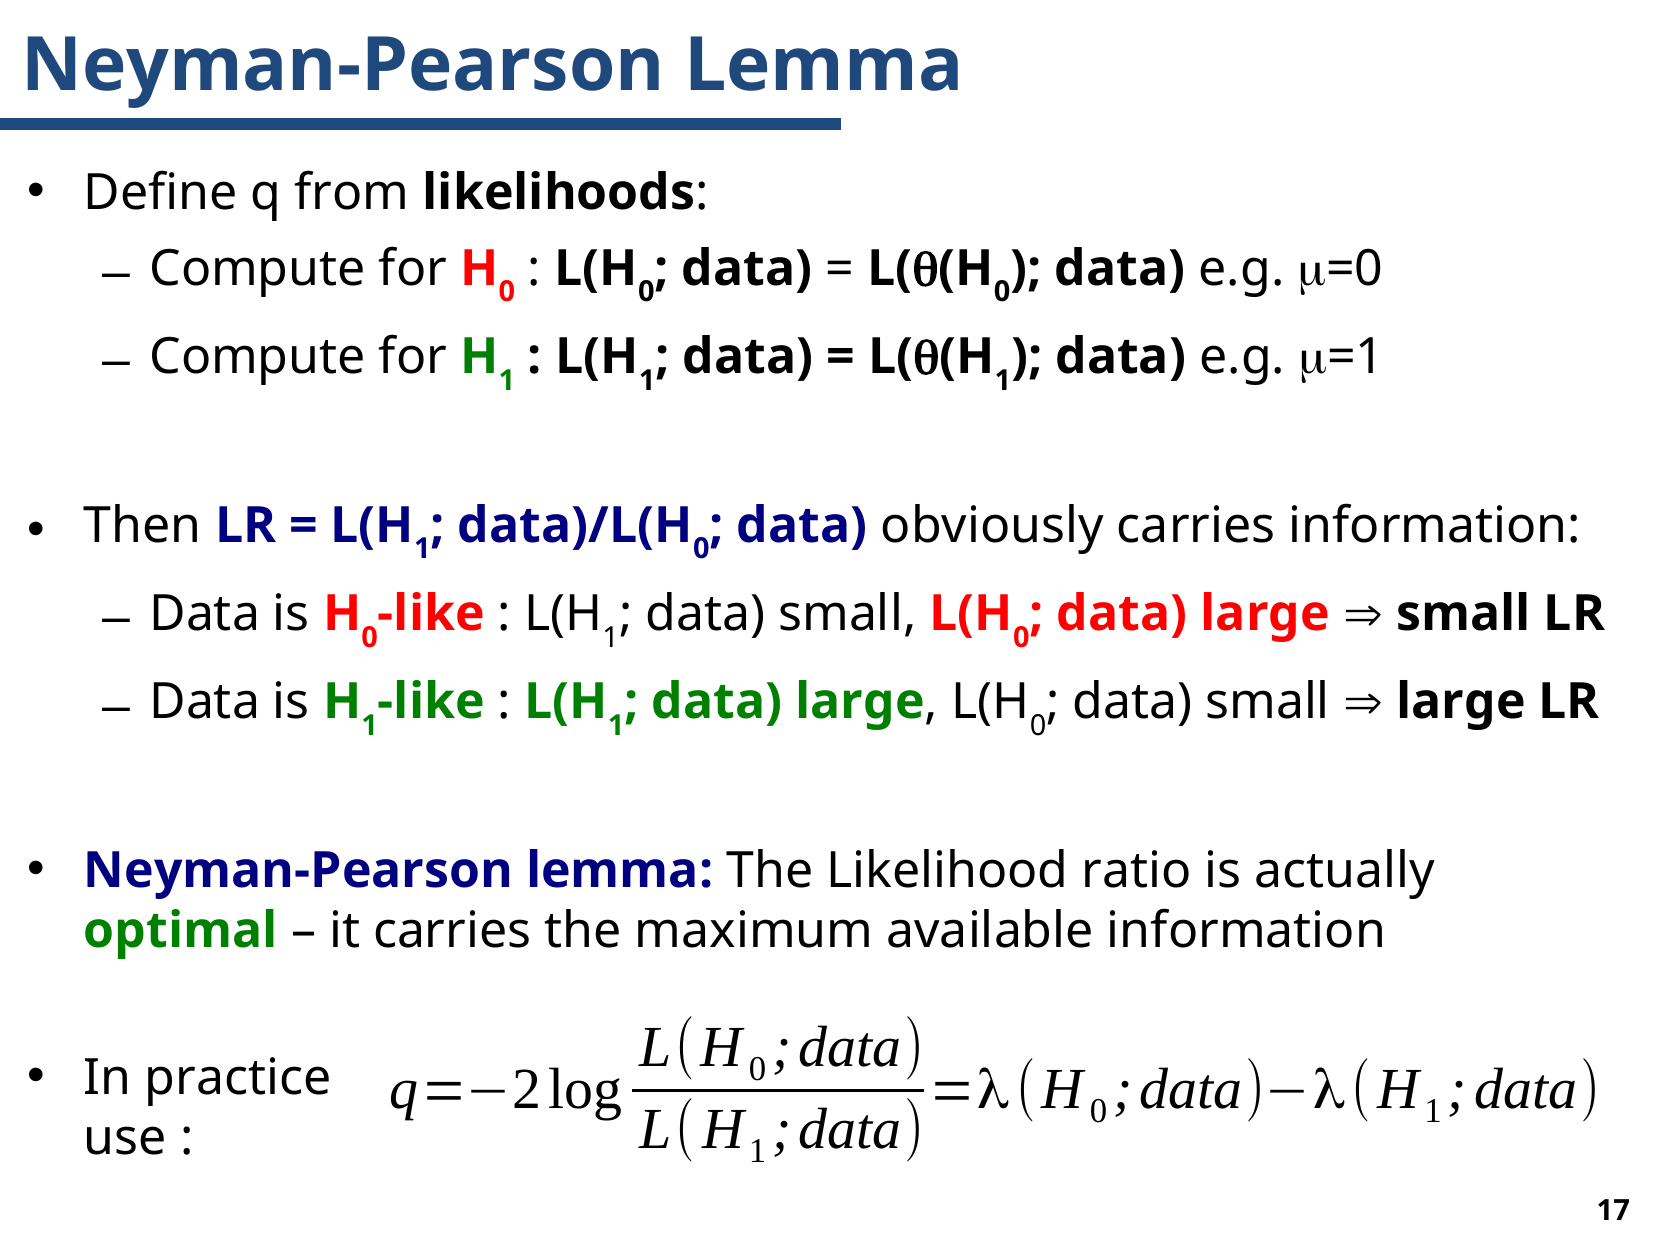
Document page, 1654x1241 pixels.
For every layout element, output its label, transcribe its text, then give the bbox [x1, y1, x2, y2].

chart [383, 1012, 1606, 1171]
title Neyman-Pearson Lemma [6, 7, 1606, 113]
list Define q from likelihoods: Compute for H0 : L(H0; data) = L(q(H0); data) e.g. m=0 Compute for H1 : L(H1; data) = L(q(H1); data) e.g. m=1 Then LR = L(H1; data)/L(H0; data) obviously carries information: Data is H0-like : L(H1; data) small, L(H0; data) large Þ small LR Data is H1-like : L(H1; data) large, L(H0; data) small Þ large LR Neyman-Pearson lemma: The Likelihood ratio is actually optimal – it carries the maximum available information In practice use : [12, 151, 1640, 871]
